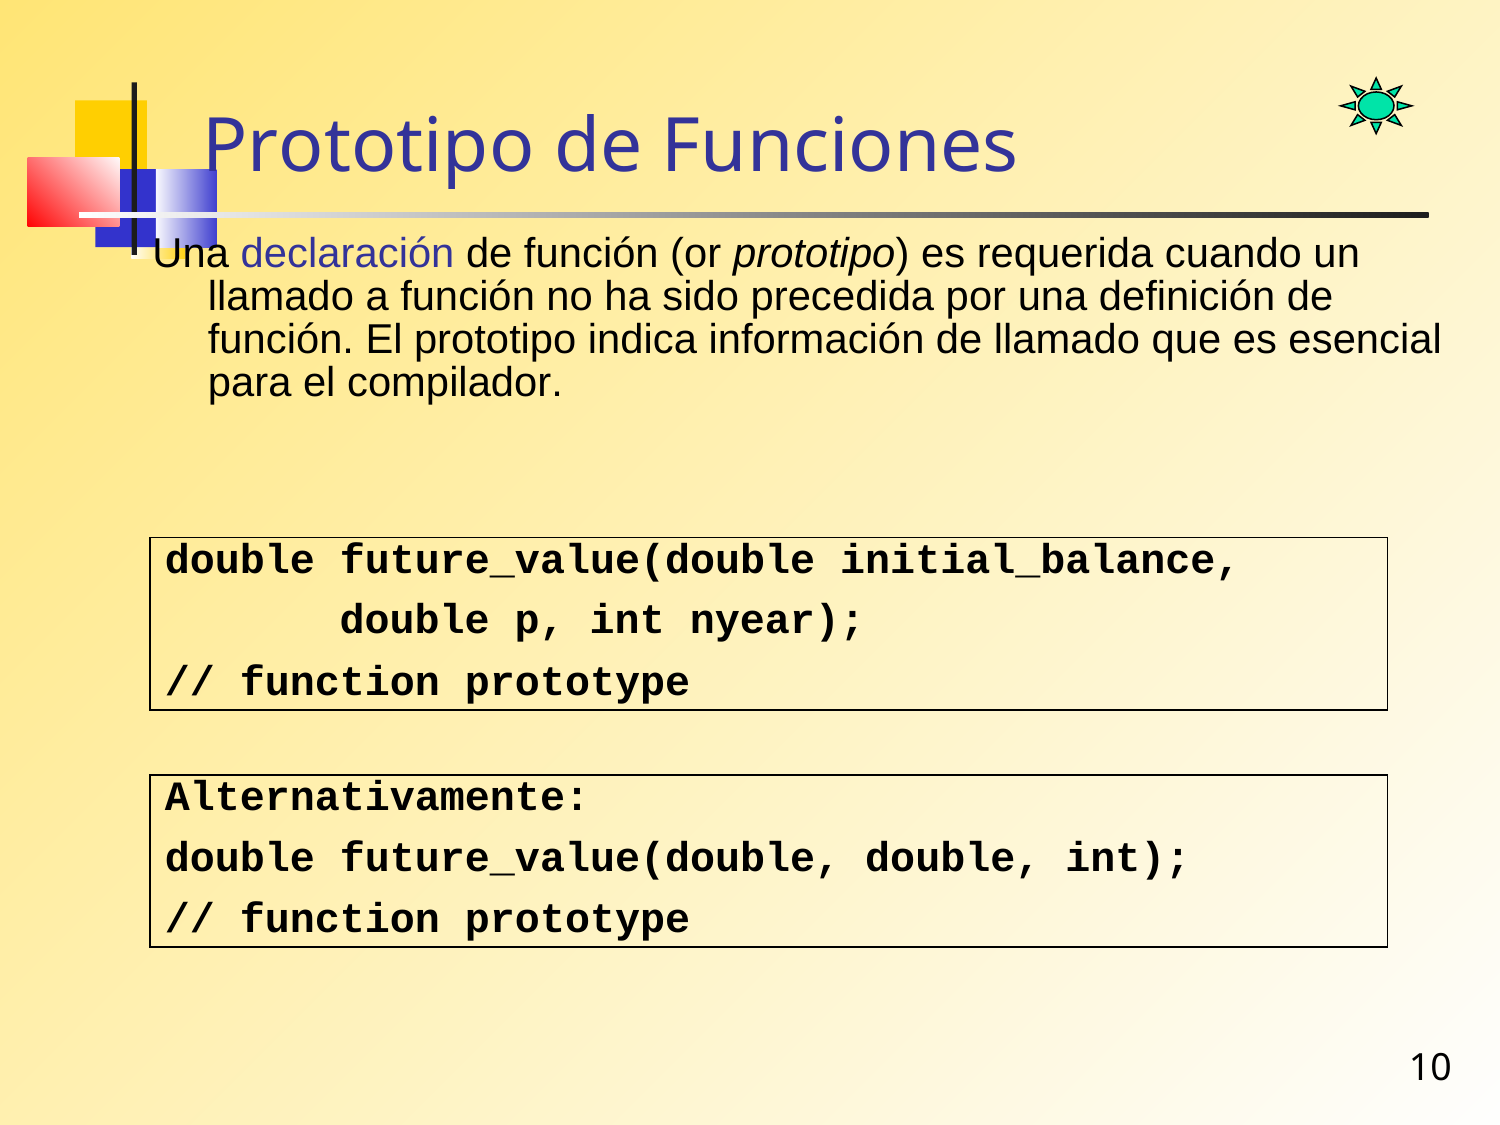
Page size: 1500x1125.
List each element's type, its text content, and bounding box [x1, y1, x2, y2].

list Una declaración de función (or prototipo) es requerida cuando un llamado a función no ha sido precedida por una definición de función. El prototipo indica información de llamado que es esencial para el compilador. [137, 224, 1463, 988]
title Prototipo de Funciones [187, 37, 1466, 201]
